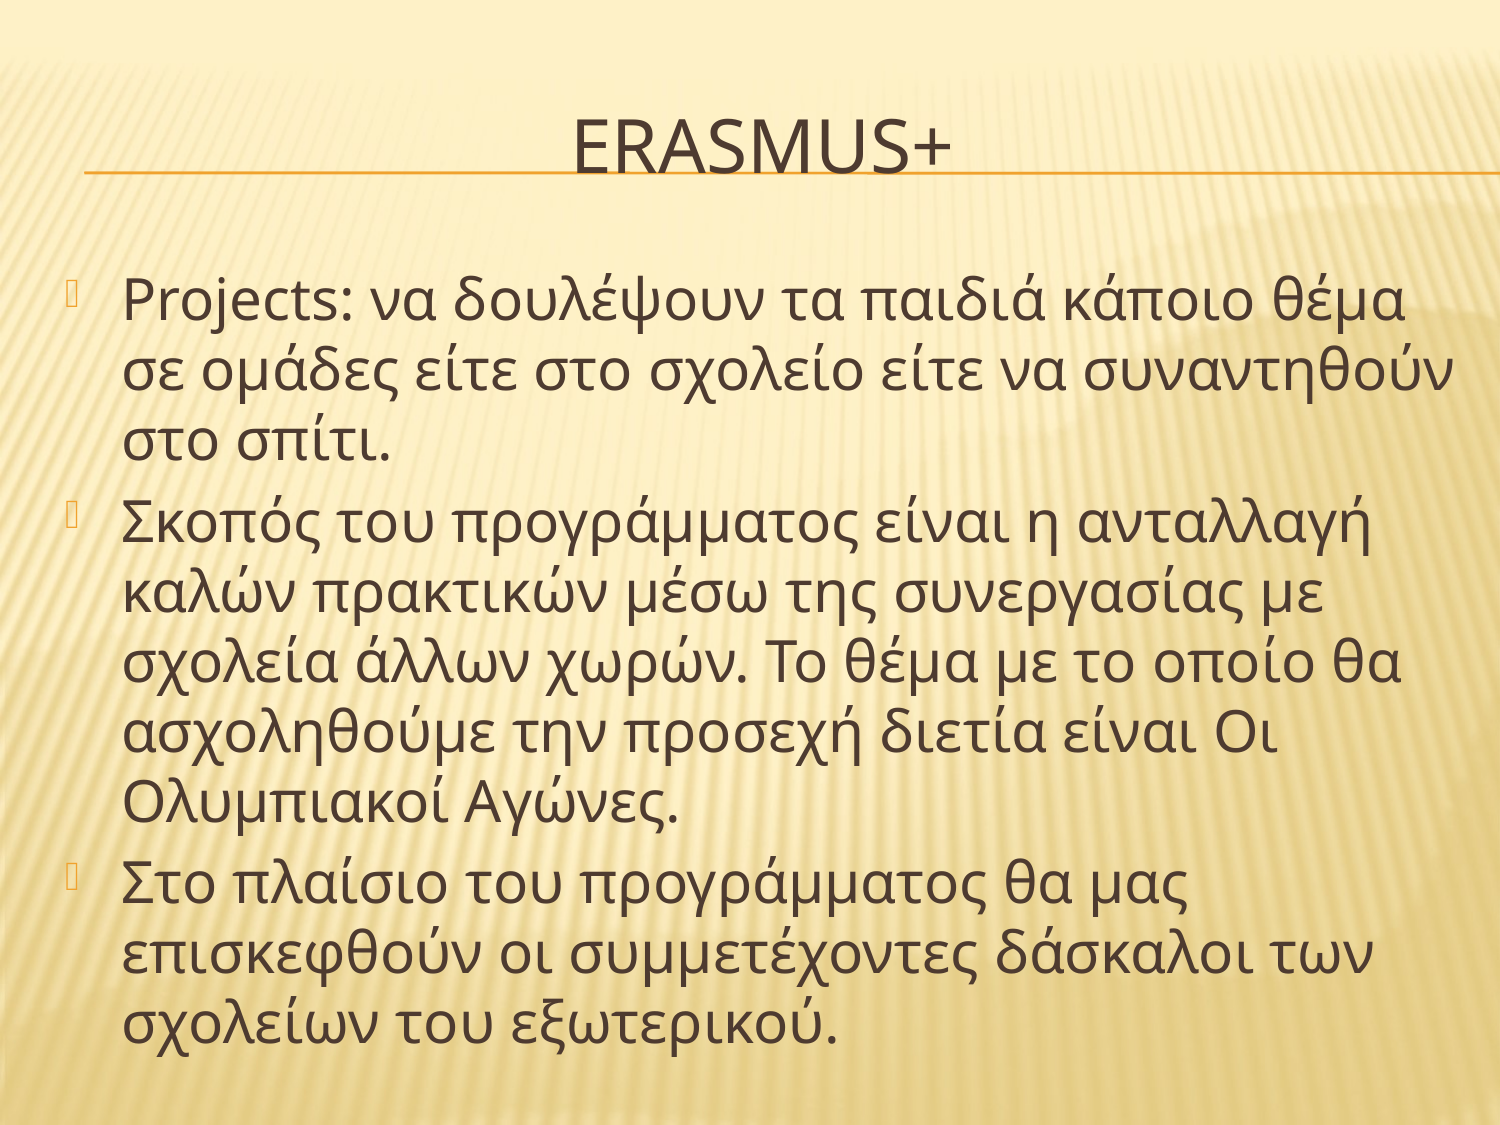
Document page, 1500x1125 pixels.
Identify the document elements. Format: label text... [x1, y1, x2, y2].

list Projects: να δουλέψουν τα παιδιά κάποιο θέμα σε ομάδες είτε στο σχολείο είτε να συναντηθούν στο σπίτι. Σκοπός του προγράμματος είναι η ανταλλαγή καλών πρακτικών μέσω της συνεργασίας με σχολεία άλλων χωρών. Το θέμα με το οποίο θα ασχοληθούμε την προσεχή διετία είναι Οι Ολυμπιακοί Αγώνες. Στο πλαίσιο του προγράμματος θα μας επισκεφθούν οι συμμετέχοντες δάσκαλοι των σχολείων του εξωτερικού. [50, 254, 1475, 998]
title Erasmus+ [50, 75, 1475, 213]
picture [0, 0, 1500, 1125]
